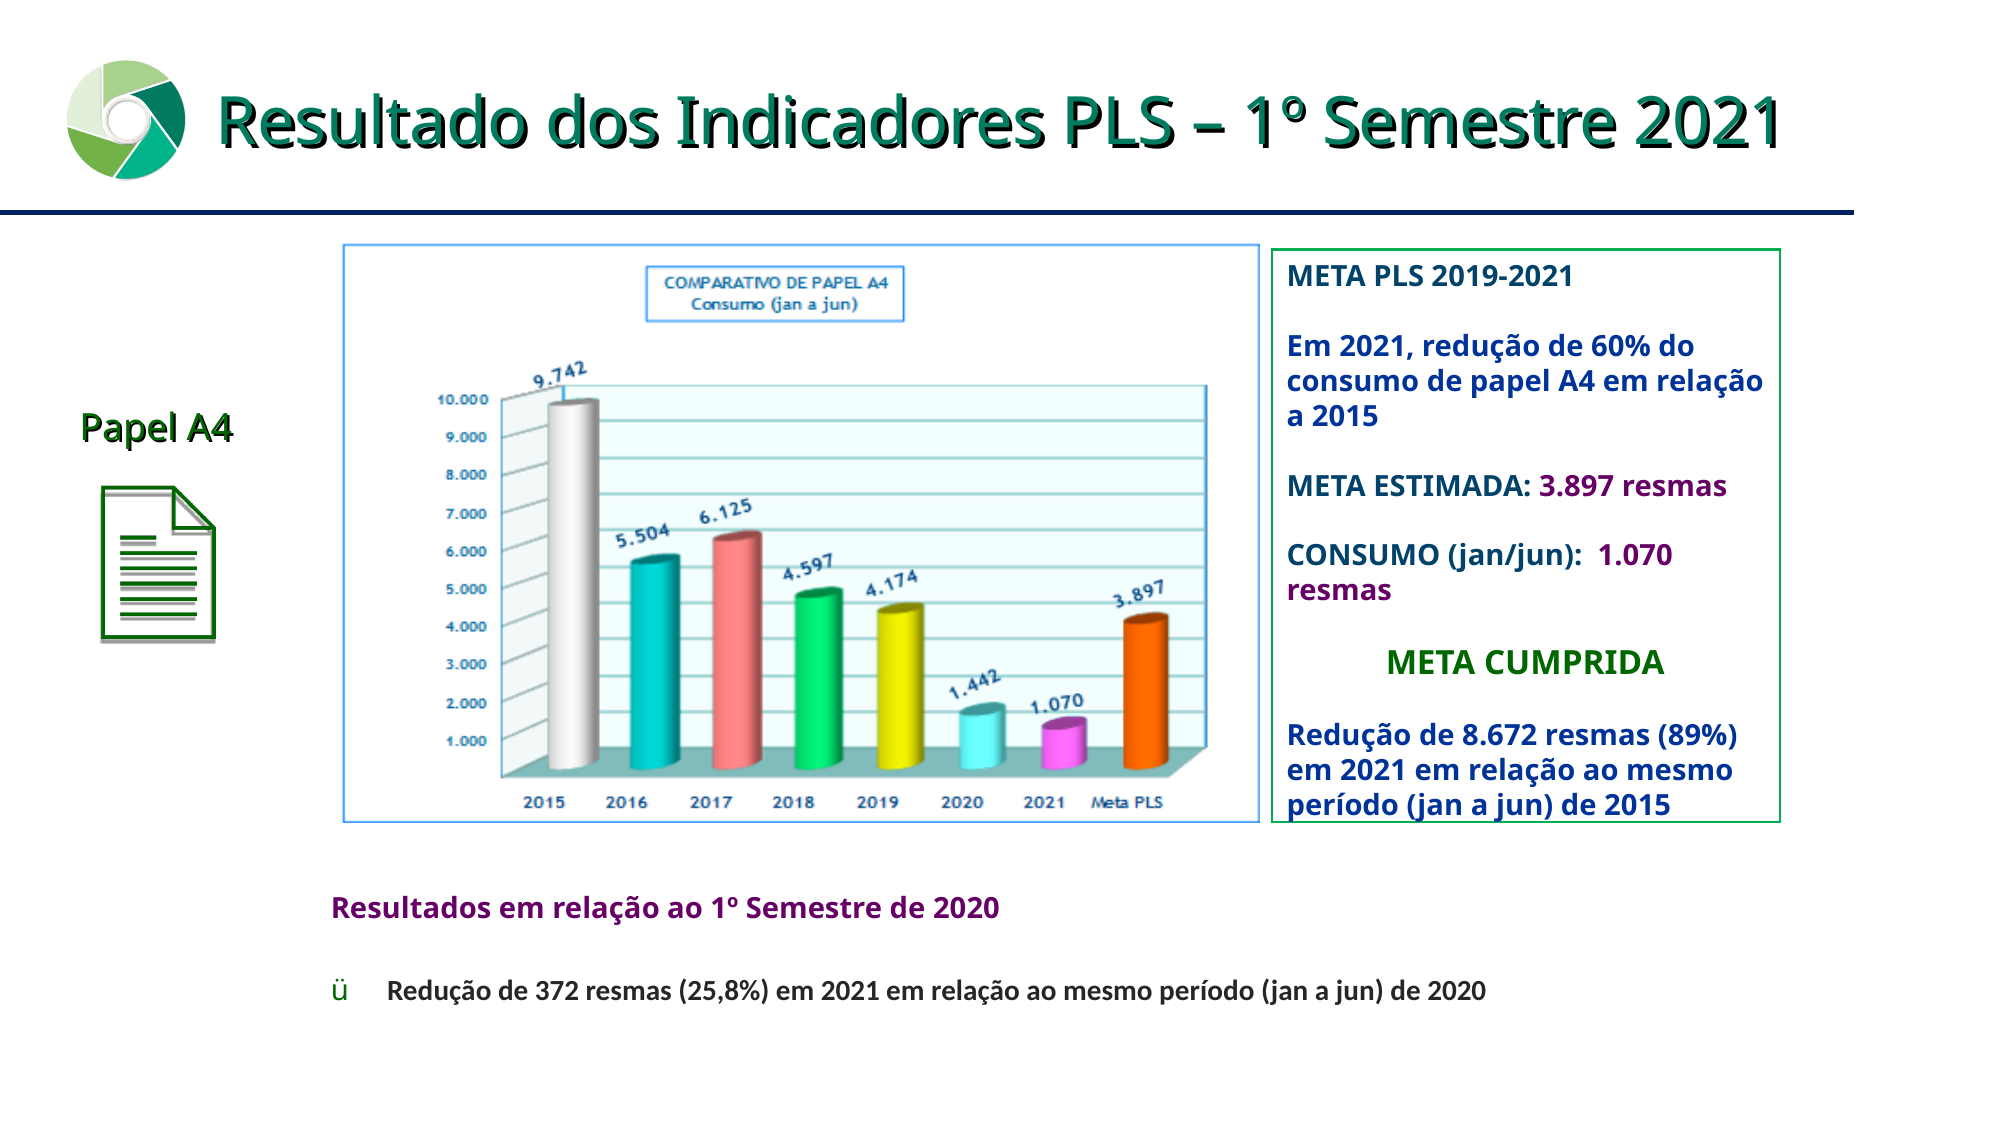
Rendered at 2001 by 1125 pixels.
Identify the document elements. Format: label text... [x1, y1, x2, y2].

text_box Papel A4 [64, 395, 247, 457]
picture [66, 470, 250, 655]
text_box META PLS 2019-2021 Em 2021, redução de 60% do consumo de papel A4 em relação a 2015 META ESTIMADA: 3.897 resmas CONSUMO (jan/jun): 1.070 resmas META CUMPRIDA Redução de 8.672 resmas (89%) em 2021 em relação ao mesmo período (jan a jun) de 2015 [1272, 250, 1780, 822]
picture [338, 243, 1260, 823]
text_box [103, 60, 169, 109]
text_box Resultado dos Indicadores PLS – 1º Semestre 2021 [200, 70, 1884, 172]
text_box [67, 127, 137, 178]
text_box [66, 66, 109, 138]
text_box Resultados em relação ao 1º Semestre de 2020 Redução de 372 resmas (25,8%) em 2021 em relação ao mesmo período (jan a jun) de 2020 [315, 881, 1816, 1071]
